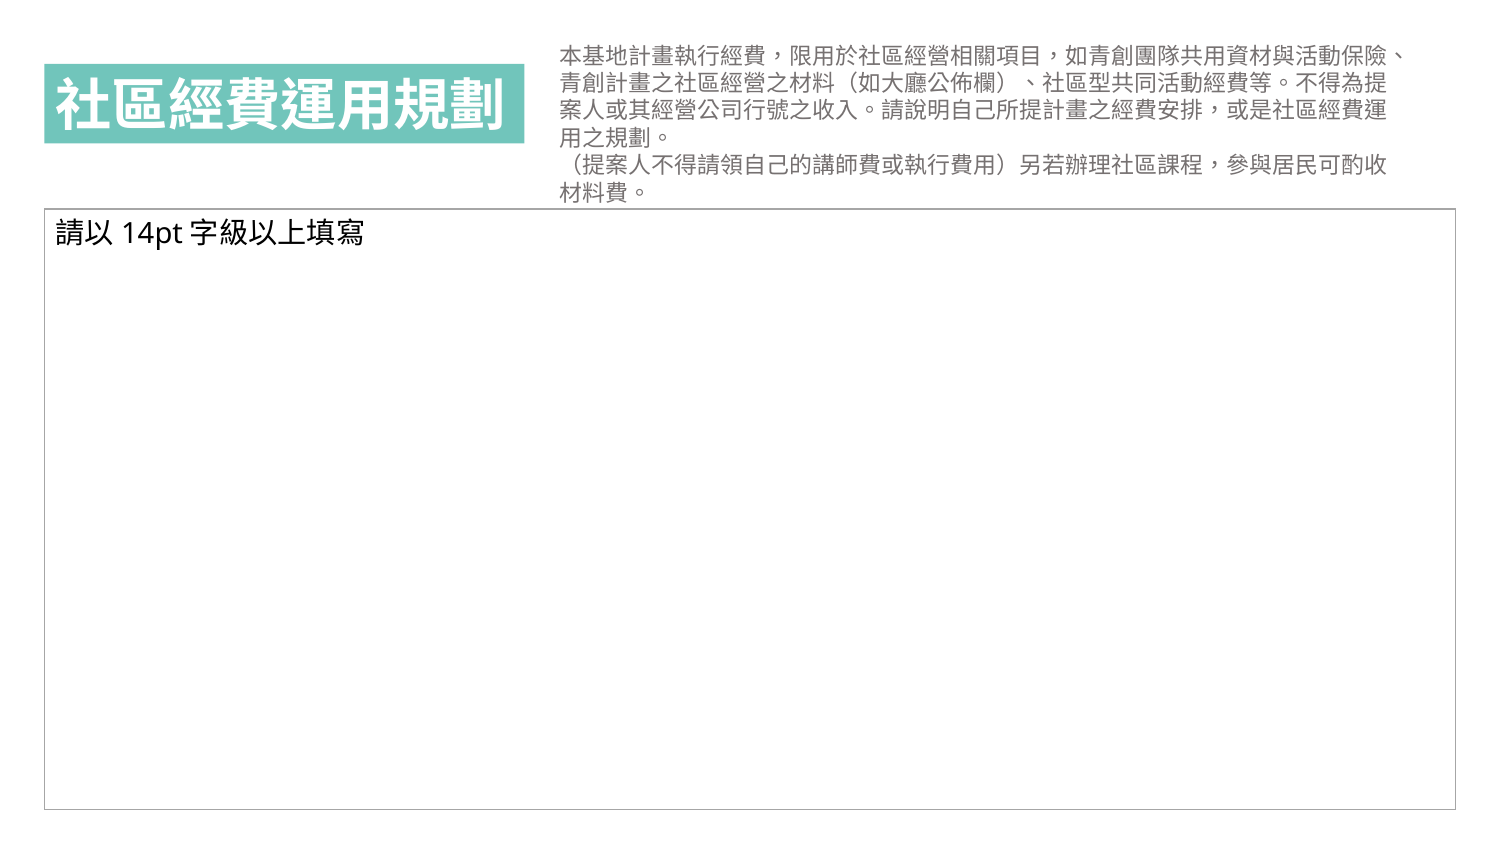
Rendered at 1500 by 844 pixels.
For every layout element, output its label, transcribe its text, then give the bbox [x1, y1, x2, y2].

text_box 請以14pt字級以上填寫 [44, 209, 1456, 810]
text_box 社區經費運用規劃 [44, 63, 525, 144]
text_box 本基地計畫執行經費，限用於社區經營相關項目，如青創團隊共用資材與活動保險、青創計畫之社區經營之材料（如大廳公佈欄）、社區型共同活動經費等。不得為提案人或其經營公司行號之收入。請說明自己所提計畫之經費安排，或是社區經費運用之規劃。 （提案人不得請領自己的講師費或執行費用）另若辦理社區課程，參與居民可酌收材料費。 [548, 35, 1411, 214]
